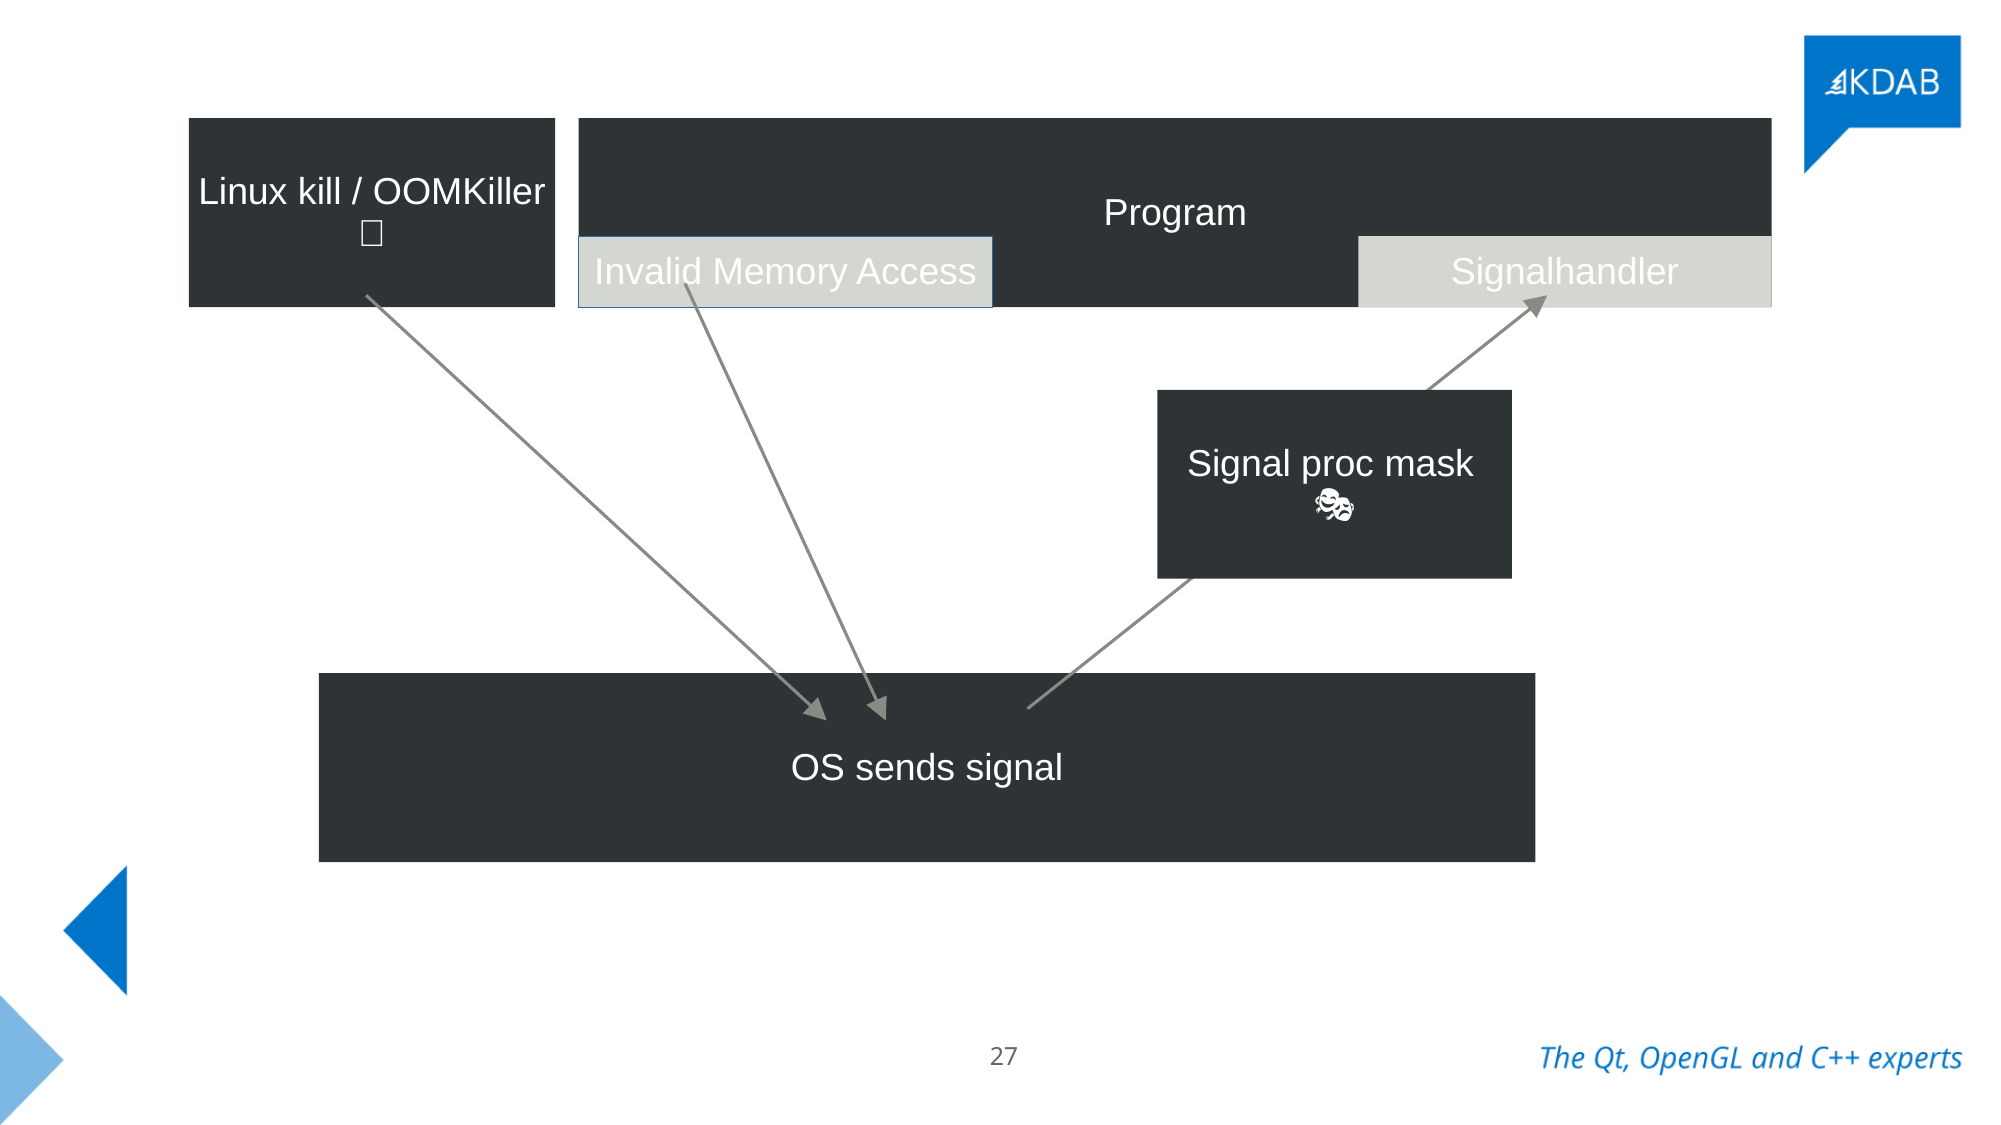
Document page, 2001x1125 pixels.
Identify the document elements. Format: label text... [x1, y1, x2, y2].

text_box Signalhandler [1358, 236, 1772, 308]
text_box Program [578, 118, 1772, 308]
text_box OS sends signal [318, 673, 1536, 863]
picture [0, 0, 2001, 1125]
text_box Signal proc mask 🎭 [1157, 389, 1512, 579]
text_box Invalid Memory Access [578, 236, 993, 308]
text_box Linux kill / OOMKiller 🔪 [188, 118, 556, 308]
